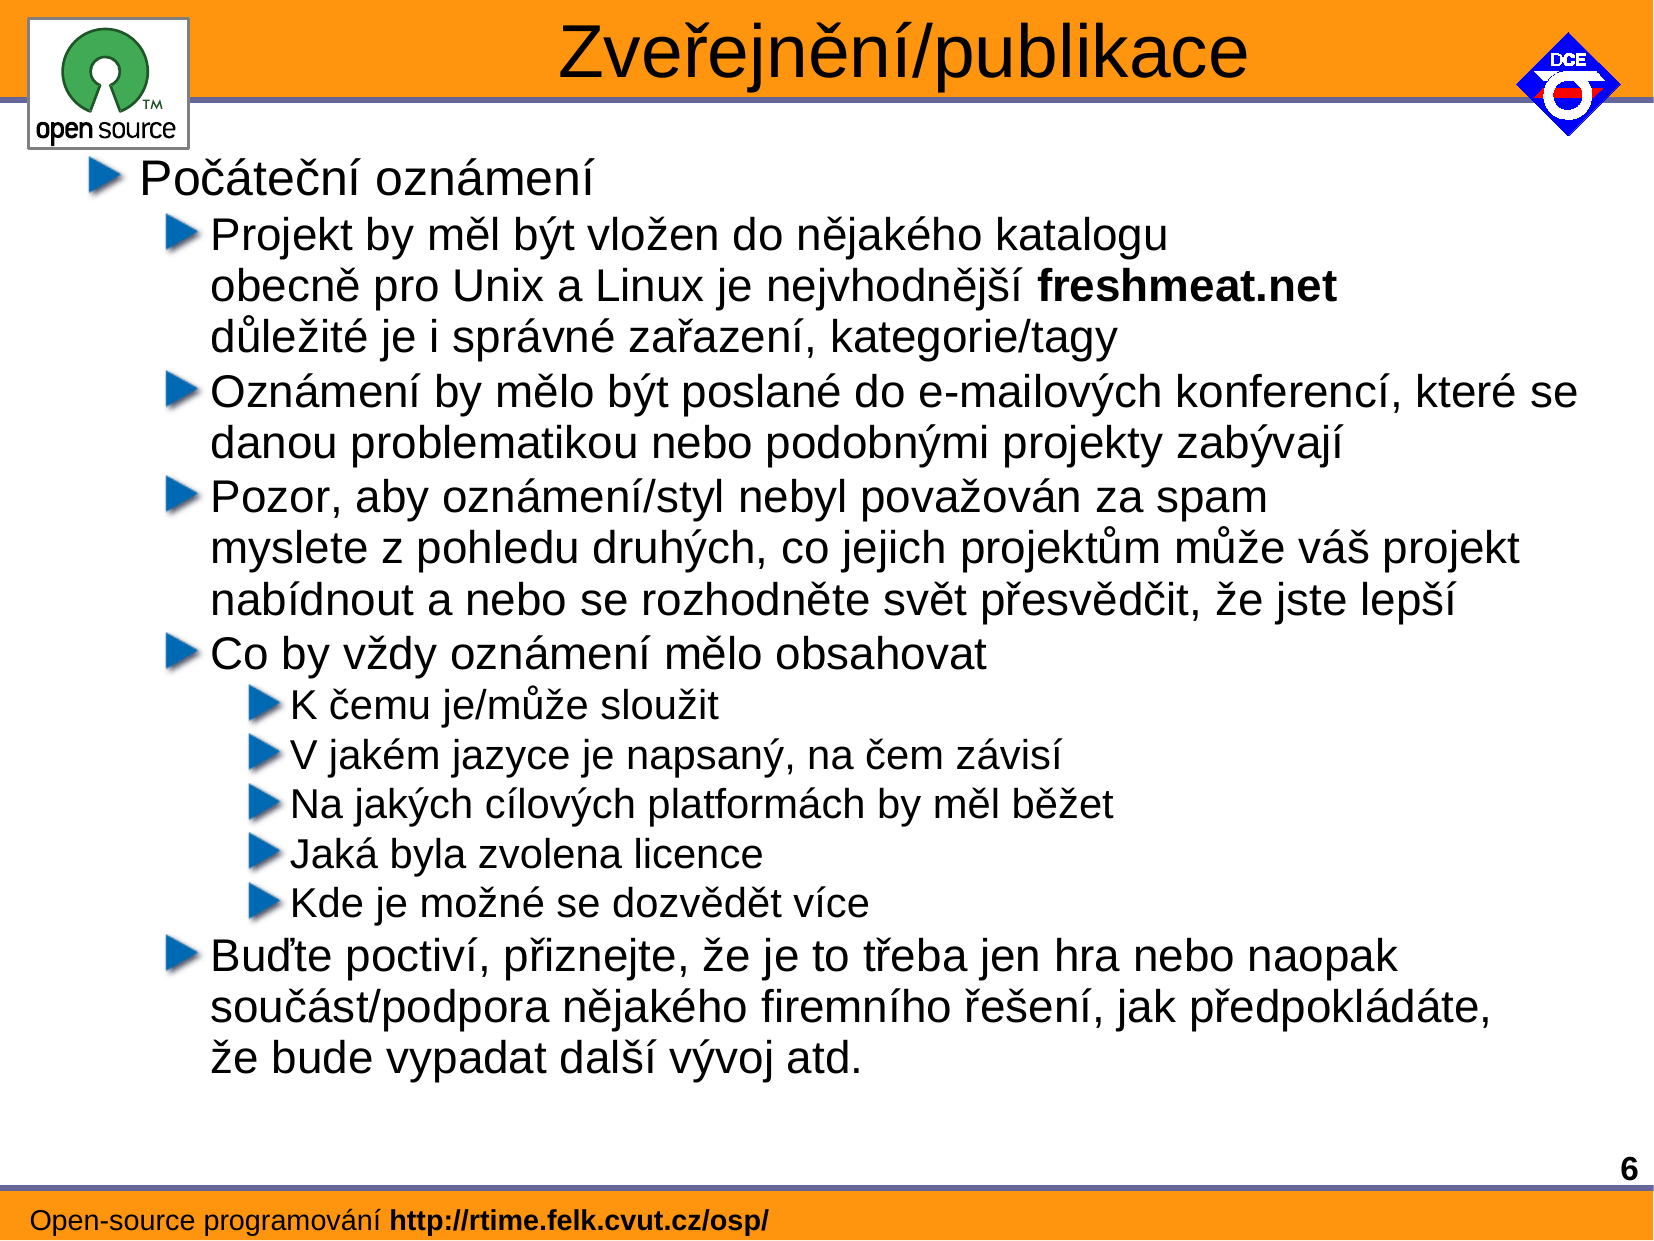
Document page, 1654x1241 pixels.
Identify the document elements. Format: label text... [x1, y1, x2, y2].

title Zveřejnění/publikace [178, 4, 1631, 98]
list Počáteční oznámení Projekt by měl být vložen do nějakého katalogu obecně pro Unix a Linux je nejvhodnější freshmeat.net důležité je i správné zařazení, kategorie/tagy Oznámení by mělo být poslané do e-mailových konferencí, které se danou problematikou nebo podobnými projekty zabývají Pozor, aby oznámení/styl nebyl považován za spam myslete z pohledu druhých, co jejich projektům může váš projekt nabídnout a nebo se rozhodněte svět přesvědčit, že jste lepší Co by vždy oznámení mělo obsahovat K čemu je/může sloužit V jakém jazyce je napsaný, na čem závisí Na jakých cílových platformách by měl běžet Jaká byla zvolena licence Kde je možné se dozvědět více Buďte poctiví, přiznejte, že je to třeba jen hra nebo naopak součást/podpora nějakého firemního řešení, jak předpokládáte, že bude vypadat další vývoj atd. [68, 150, 1592, 1189]
